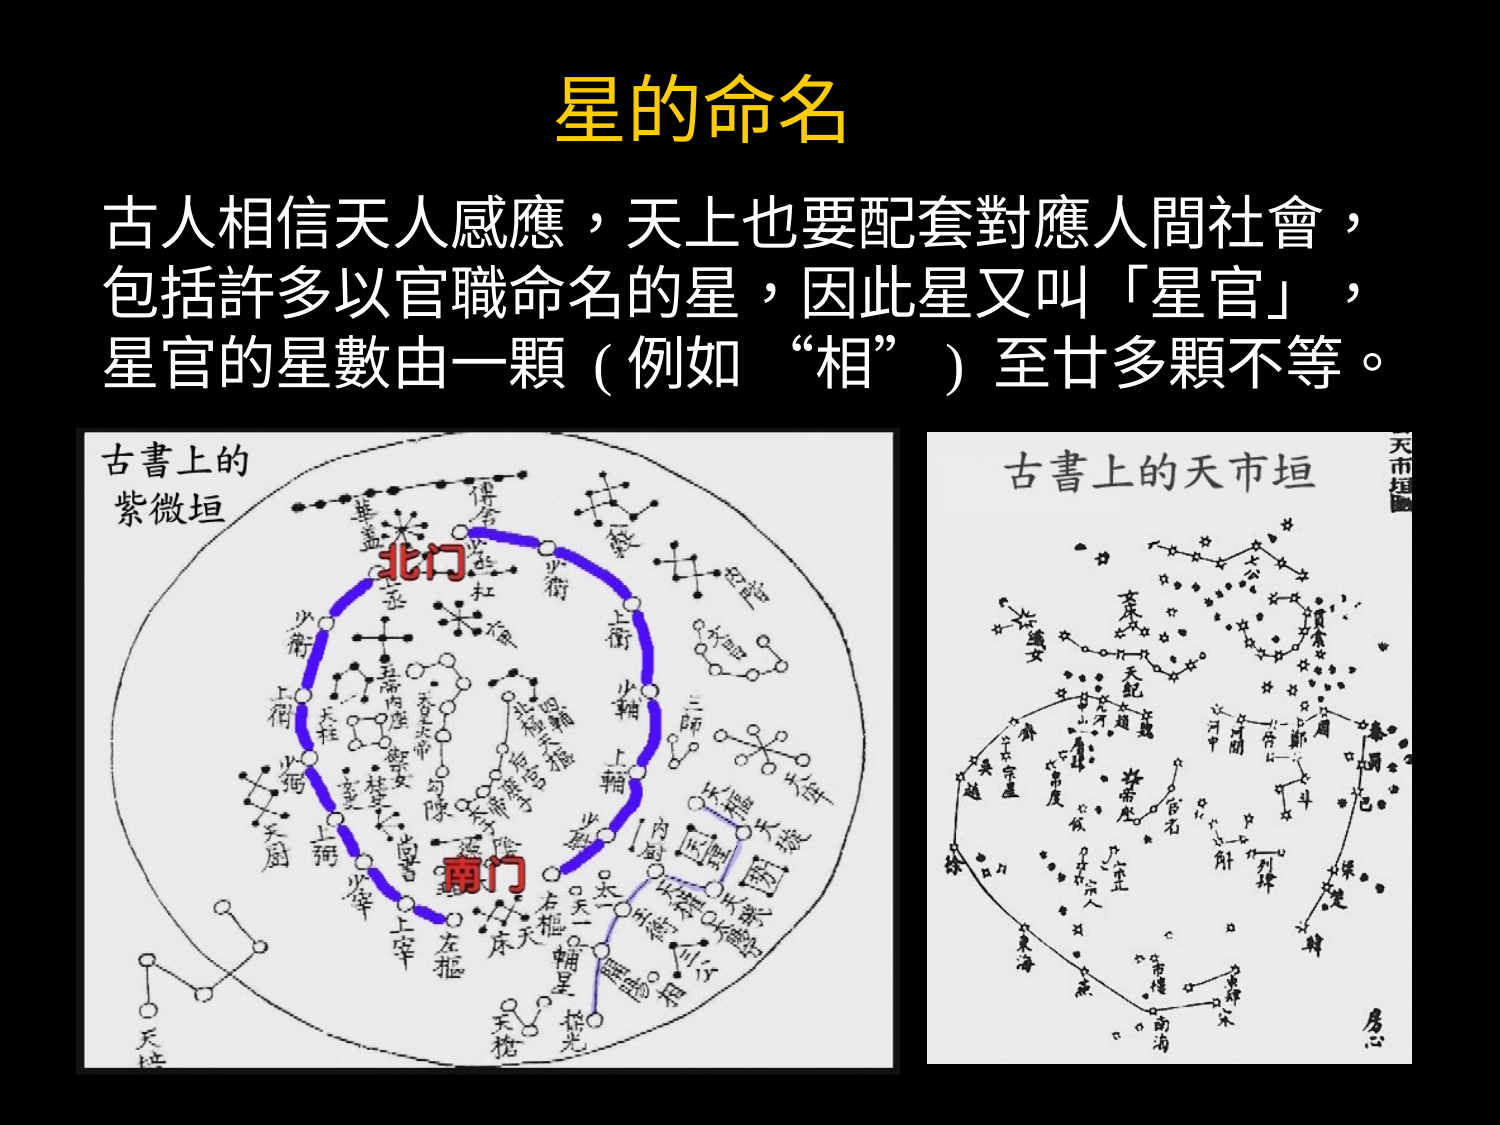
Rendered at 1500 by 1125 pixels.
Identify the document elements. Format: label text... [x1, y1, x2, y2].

picture [927, 432, 1412, 1065]
text_box 古人相信天人感應，天上也要配套對應人間社會， 包括許多以官職命名的星，因此星又叫「星官」， 星官的星數由一顆 (例如 “相”) 至廿多顆不等。 [86, 178, 1400, 474]
picture [76, 420, 900, 1078]
text_box 星的命名 [537, 54, 878, 161]
